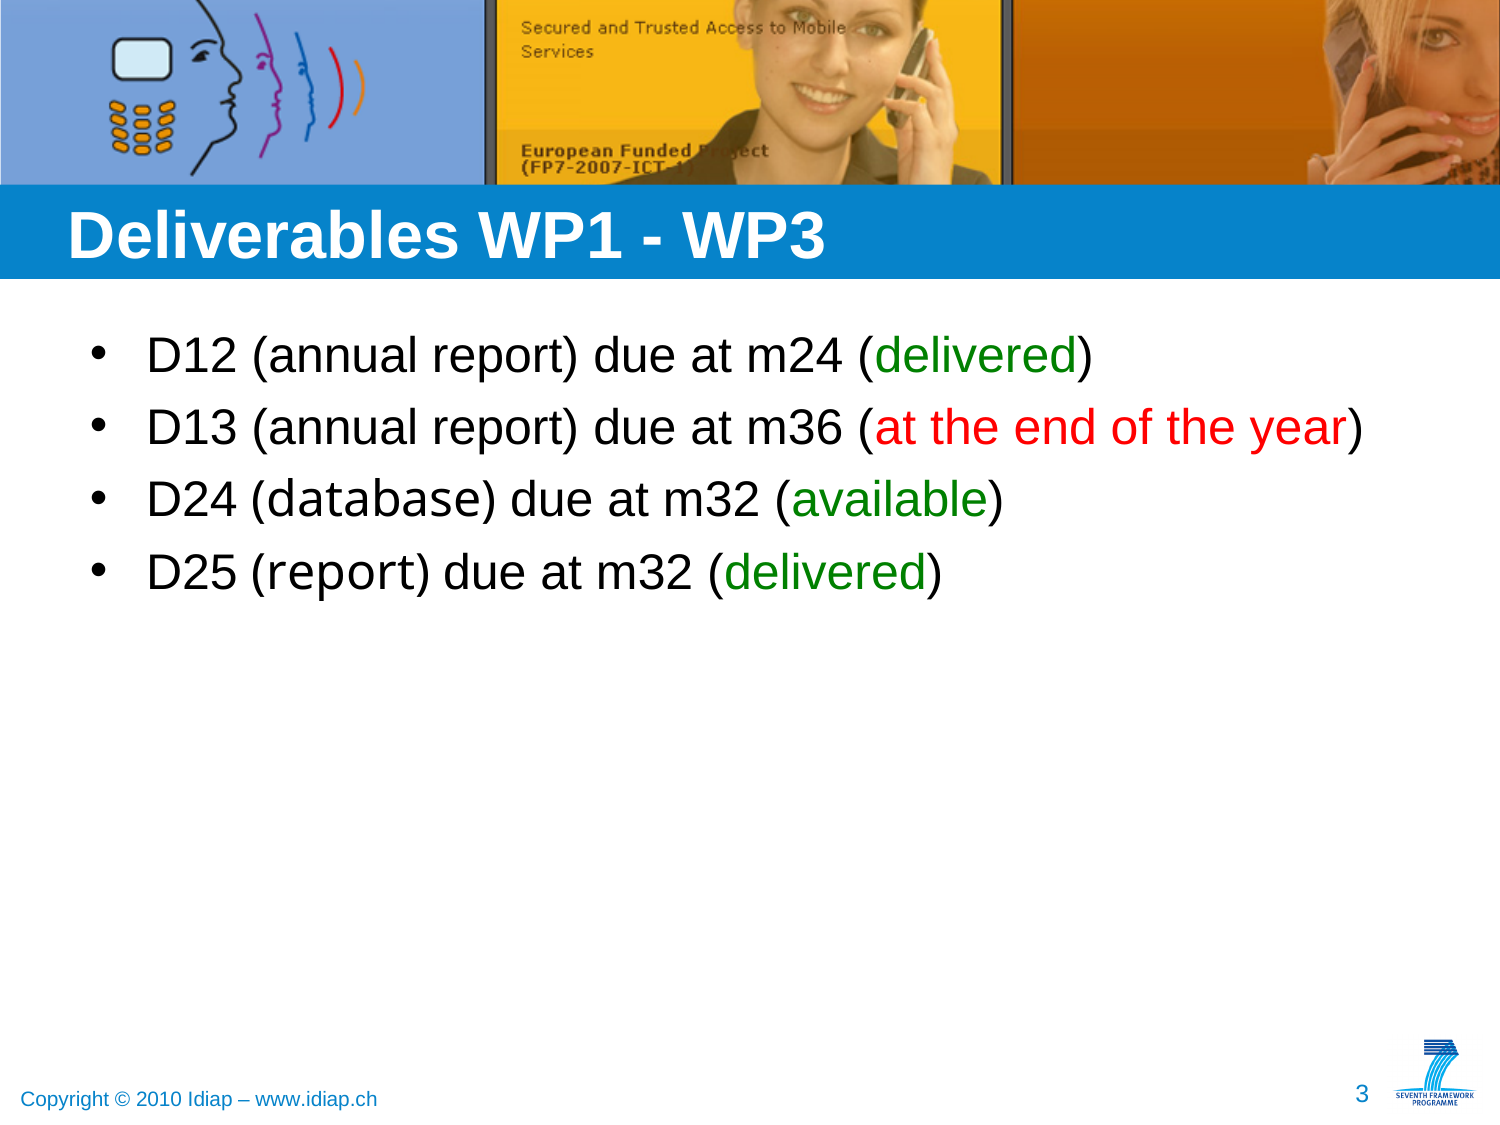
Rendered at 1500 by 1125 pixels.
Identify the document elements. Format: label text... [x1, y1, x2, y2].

picture [0, 0, 1500, 184]
list D12 (annual report) due at m24 (delivered) D13 (annual report) due at m36 (at the end of the year) D24 (database) due at m32 (available) D25 (report) due at m32 (delivered) [75, 314, 1447, 1024]
title Deliverables WP1 - WP3 [53, 184, 1437, 280]
picture [1387, 1034, 1483, 1114]
